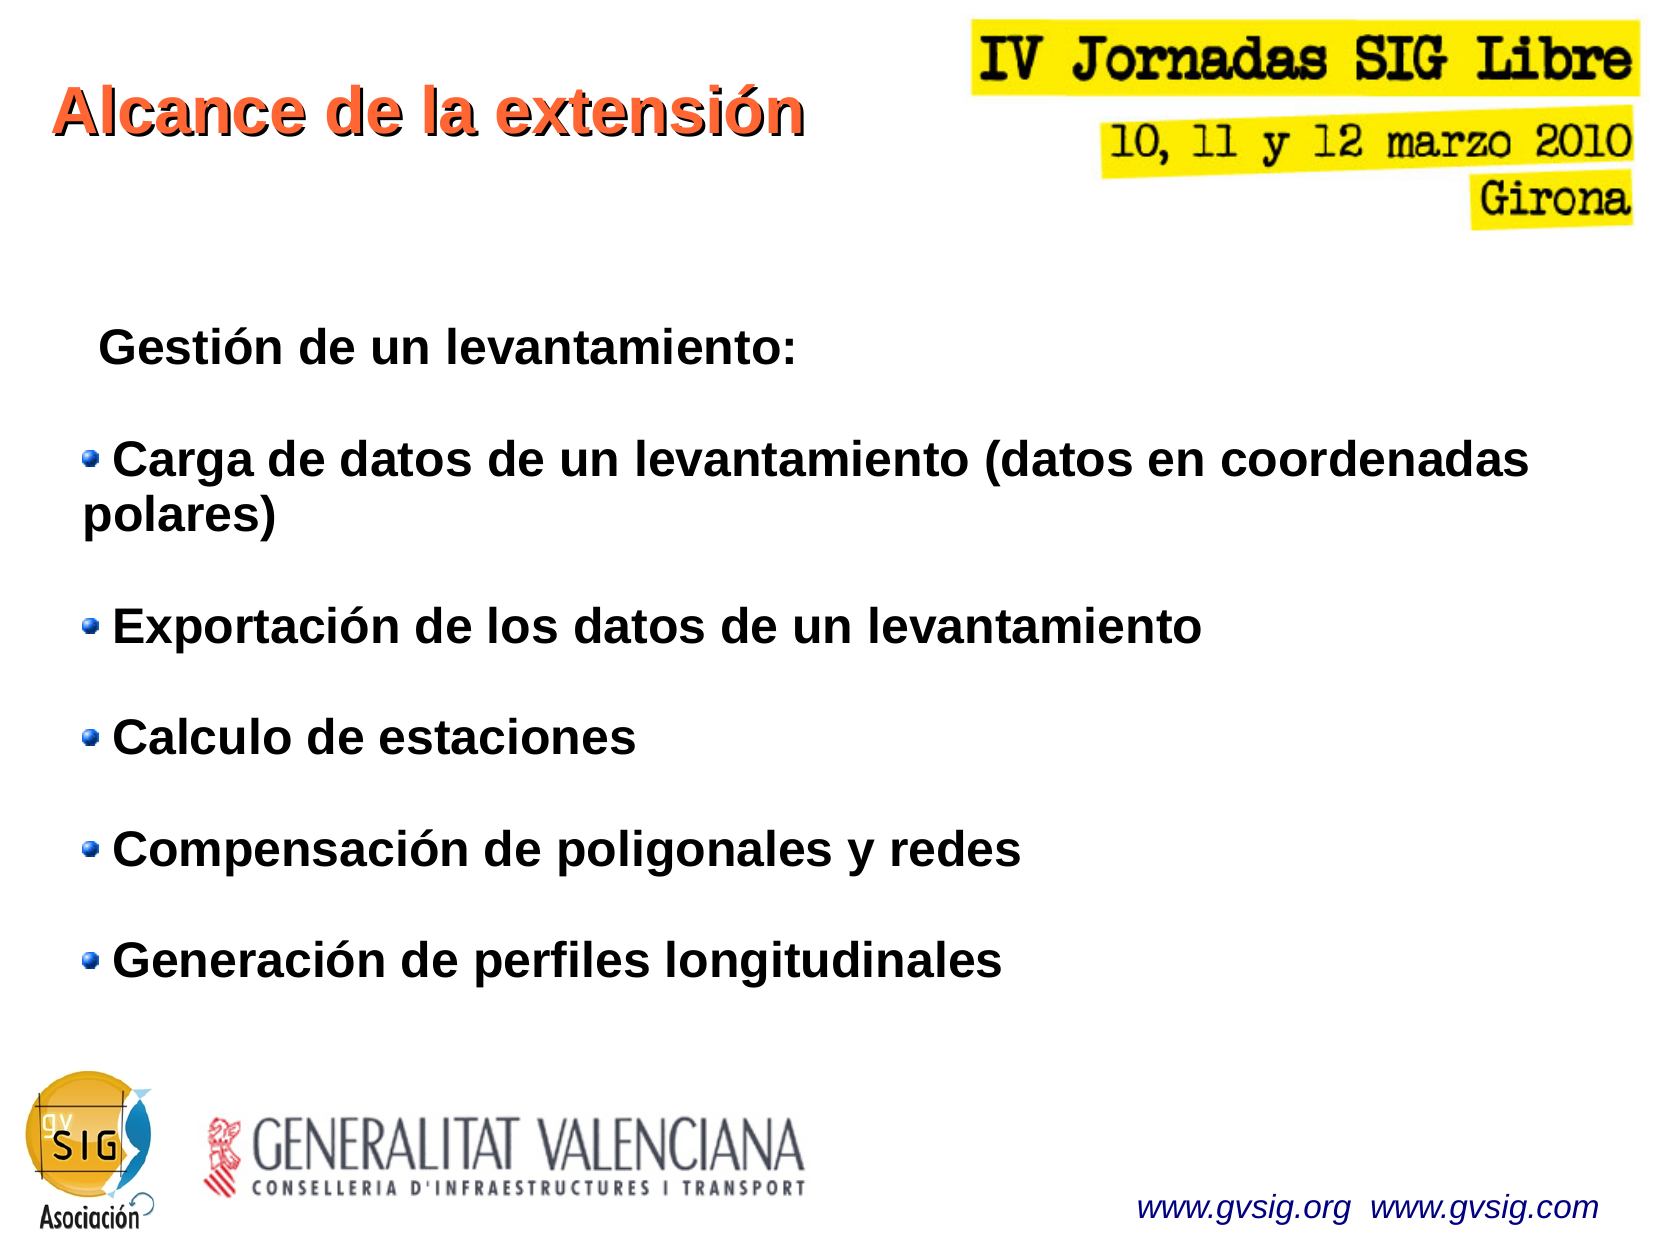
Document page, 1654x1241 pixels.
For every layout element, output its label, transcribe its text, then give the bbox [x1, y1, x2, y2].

picture [197, 1110, 815, 1204]
picture [0, 1062, 178, 1241]
subtitle Gestión de un levantamiento: Carga de datos de un levantamiento (datos en coordenadas polares) Exportación de los datos de un levantamiento Calculo de estaciones Compensación de poligonales y redes Generación de perfiles longitudinales [82, 226, 1595, 1081]
picture [956, 0, 1654, 276]
title Alcance de la extensión [0, 14, 857, 207]
